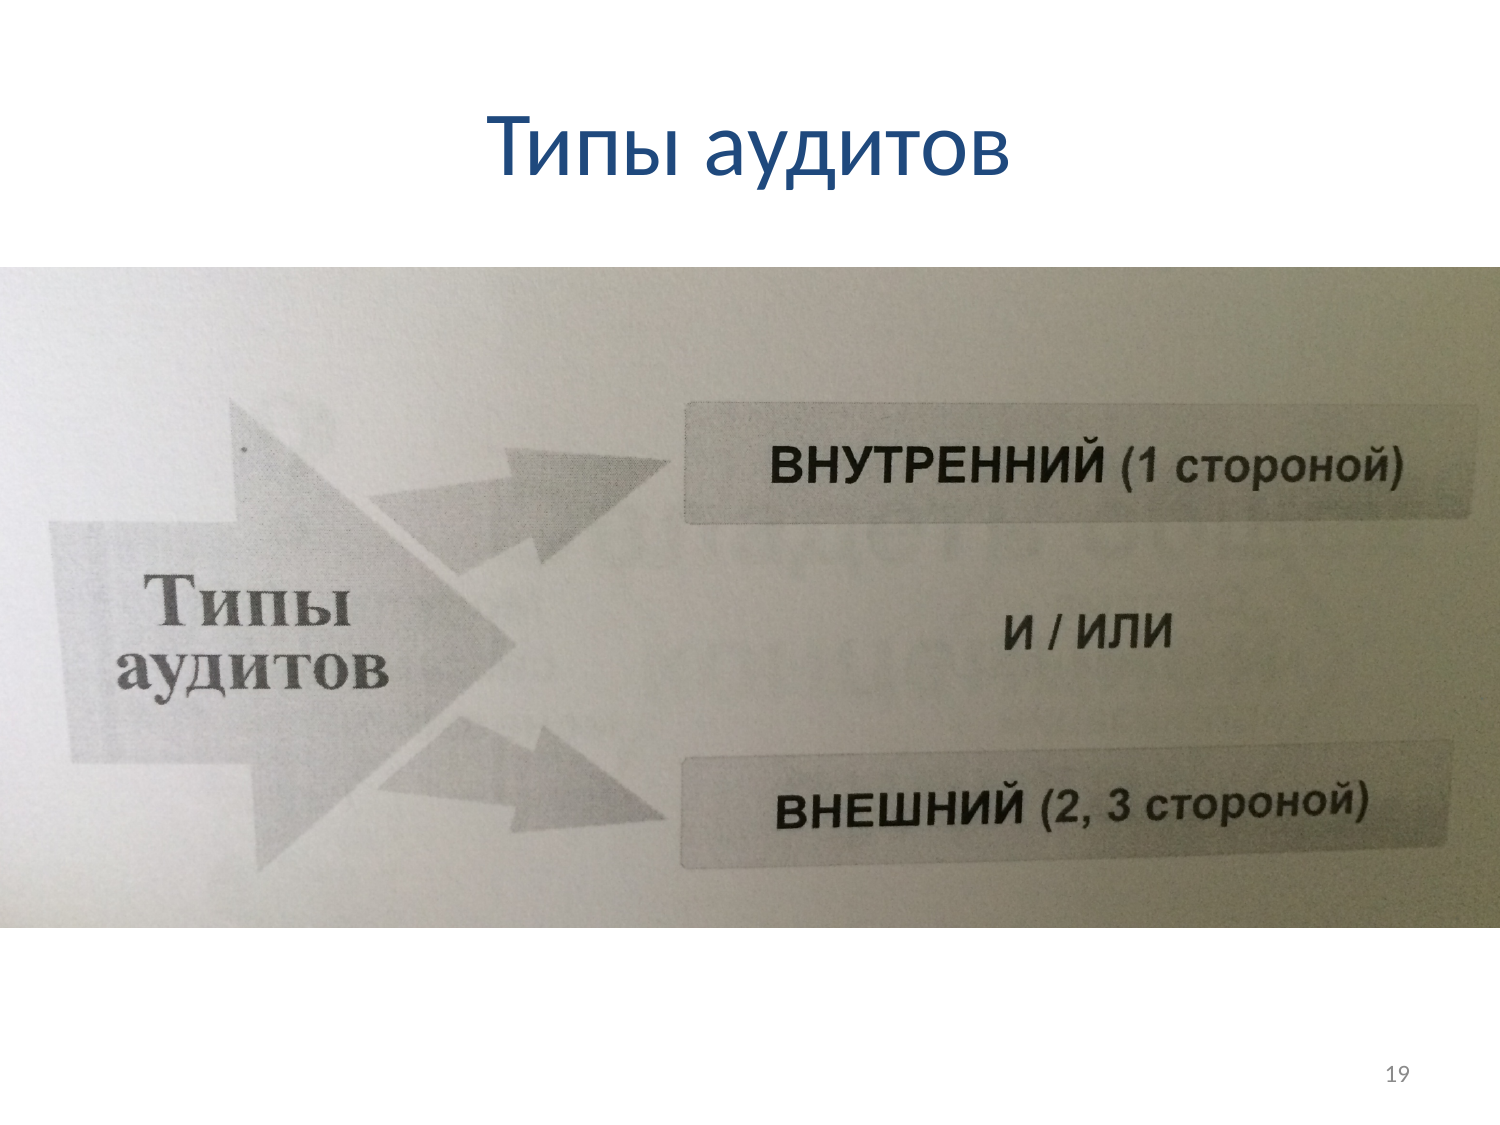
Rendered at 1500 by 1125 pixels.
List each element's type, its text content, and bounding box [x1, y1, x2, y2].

picture [0, 267, 1500, 928]
text_box <номер> [1074, 1042, 1425, 1103]
text_box Типы аудитов [75, 45, 1425, 233]
